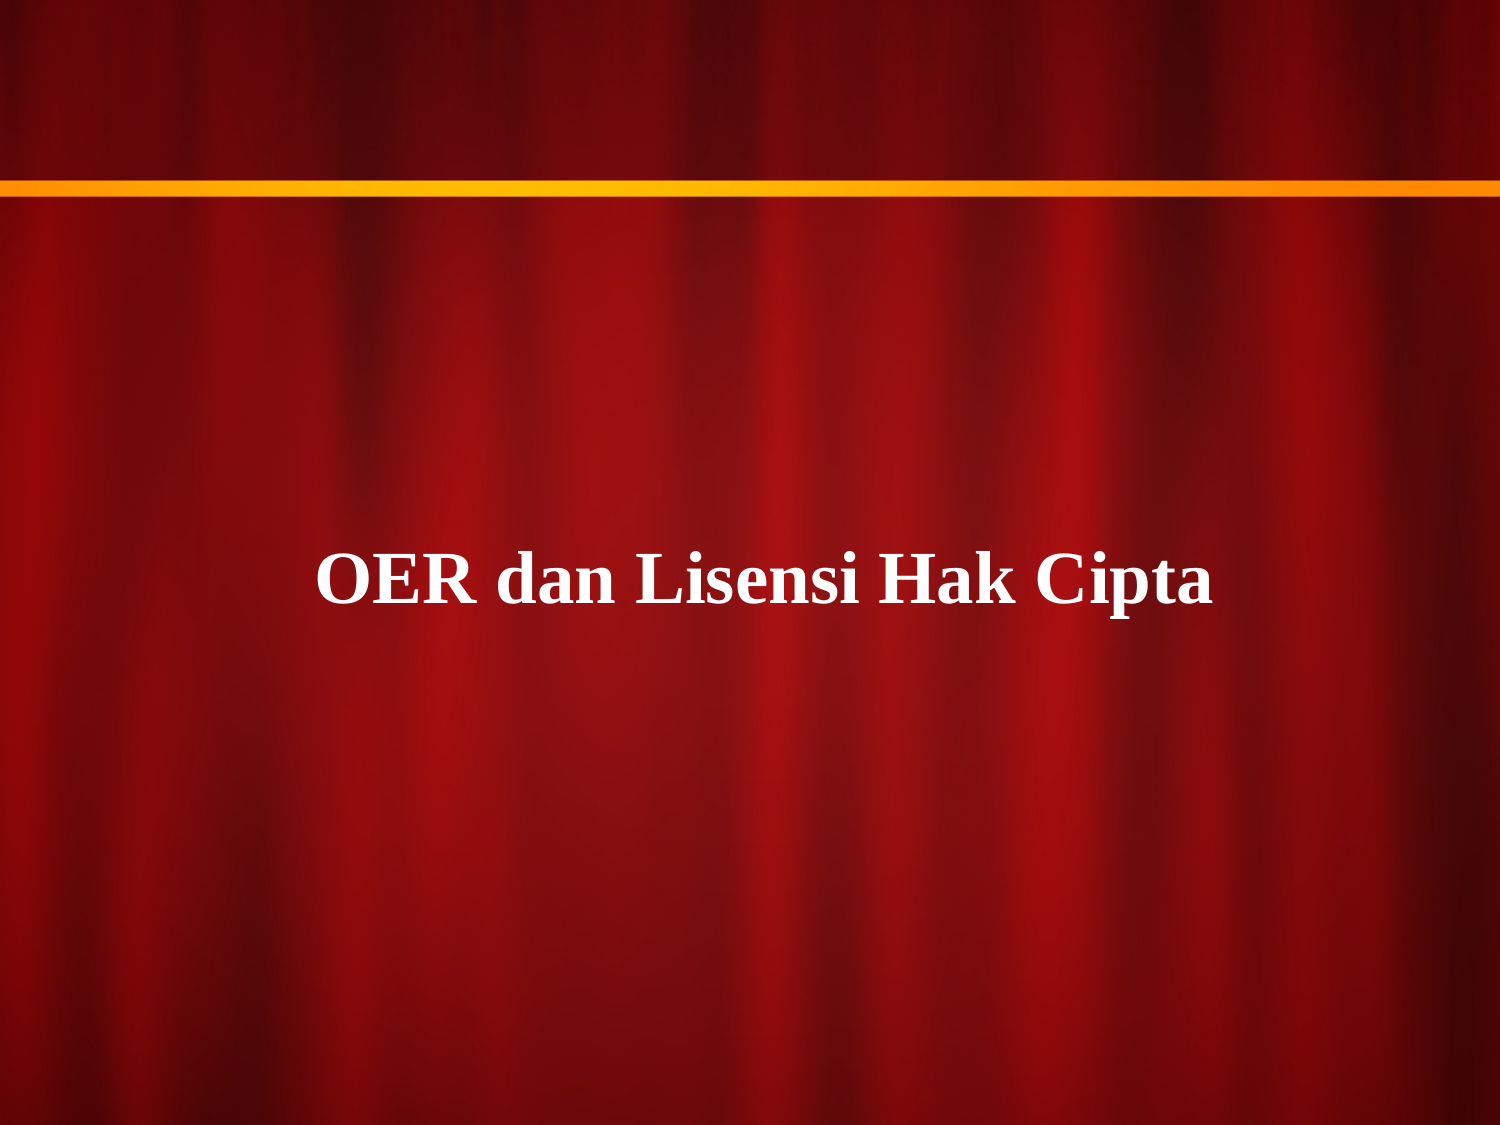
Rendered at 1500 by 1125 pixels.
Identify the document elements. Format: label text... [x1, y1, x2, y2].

picture [0, 0, 1500, 1125]
title OER dan Lisensi Hak Cipta [89, 530, 1440, 626]
